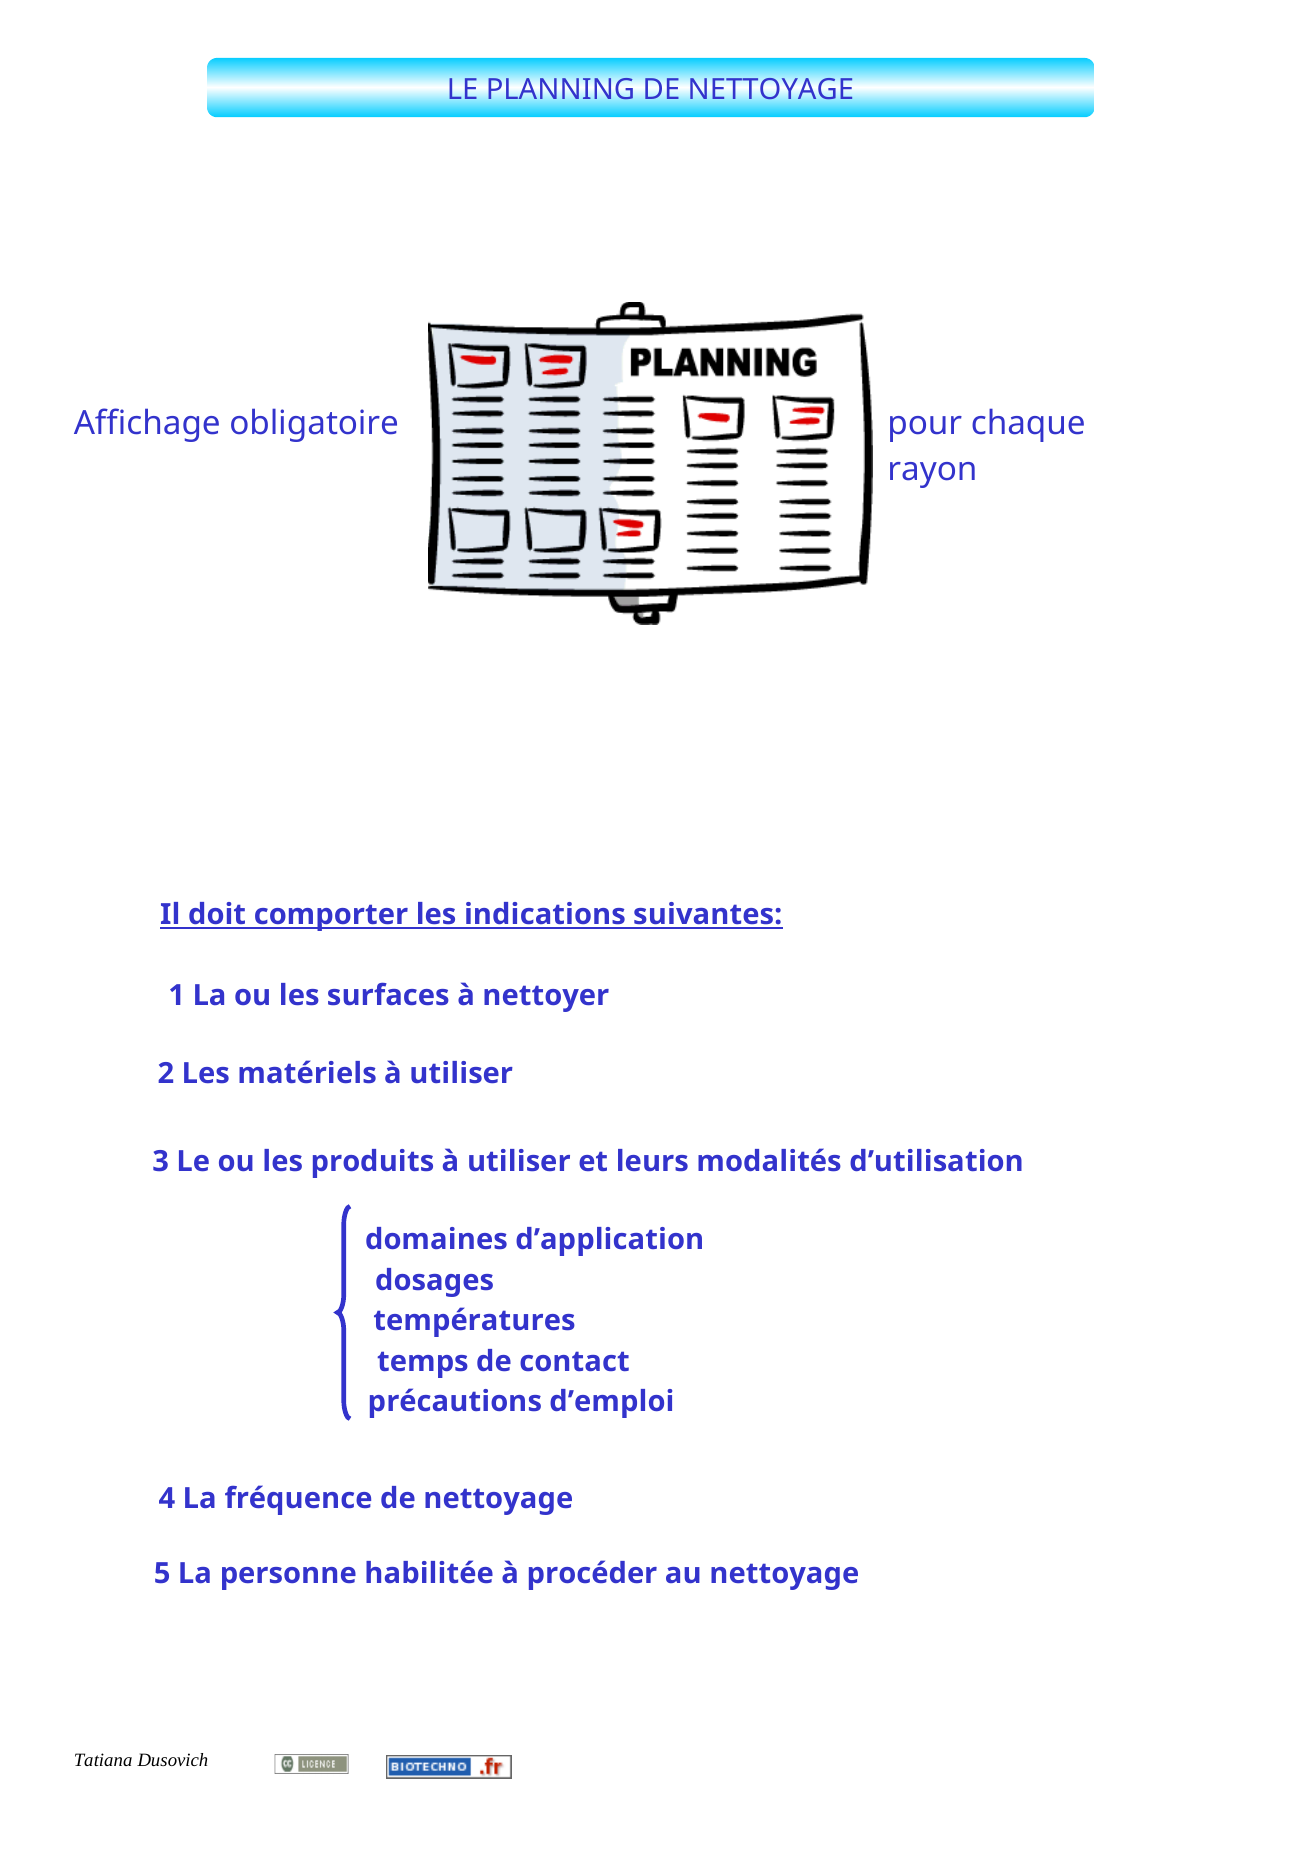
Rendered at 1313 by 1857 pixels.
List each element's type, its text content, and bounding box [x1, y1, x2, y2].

text_box Affichage obligatoire [59, 391, 444, 466]
text_box dosages [375, 1259, 495, 1299]
picture [274, 1753, 350, 1777]
text_box Il doit comporter les indications suivantes: [160, 893, 784, 934]
text_box pour chaque rayon [872, 391, 1199, 466]
text_box températures [373, 1299, 576, 1340]
text_box 2 Les matériels à utiliser [150, 1052, 514, 1093]
picture [428, 302, 873, 625]
text_box Tatiana Dusovich [59, 1742, 384, 1779]
text_box domaines d’application [365, 1218, 705, 1259]
text_box LE PLANNING DE NETTOYAGE [207, 57, 1095, 118]
text_box 5 La personne habilitée à procéder au nettoyage [146, 1552, 861, 1593]
picture [386, 1755, 512, 1779]
text_box 1 La ou les surfaces à nettoyer [168, 974, 611, 1015]
text_box 3 Le ou les produits à utiliser et leurs modalités d’utilisation [152, 1140, 1026, 1180]
text_box temps de contact [377, 1340, 631, 1380]
text_box 4 La fréquence de nettoyage [150, 1477, 574, 1518]
text_box précautions d’emploi [367, 1380, 676, 1421]
